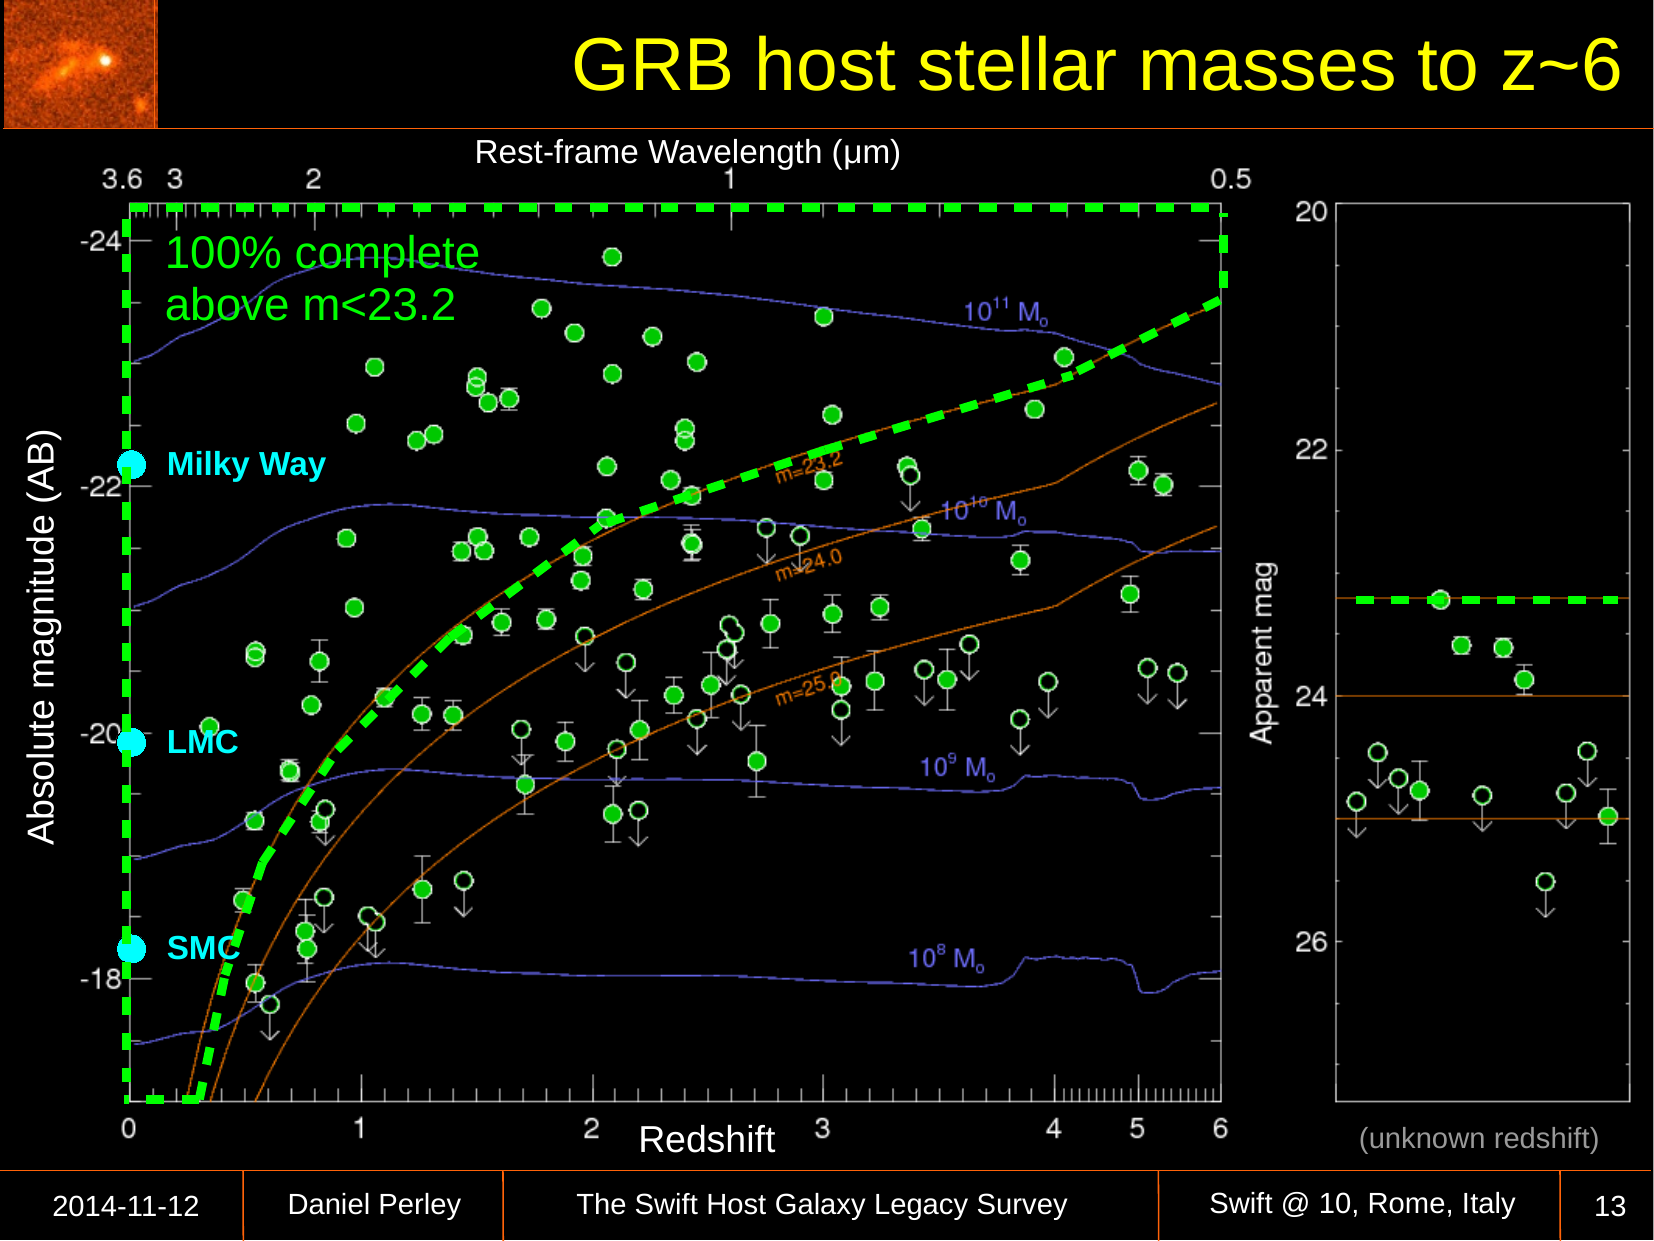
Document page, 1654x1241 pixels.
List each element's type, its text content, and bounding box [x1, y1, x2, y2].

picture [4, 0, 154, 128]
text_box 100% complete above m<23.2 [150, 220, 676, 338]
text_box LMC [152, 715, 378, 768]
text_box Absolute magnitude (AB) [12, 375, 70, 901]
text_box Milky Way [152, 438, 378, 491]
text_box (unknown redshift) [1344, 1114, 1645, 1163]
text_box [116, 449, 147, 480]
text_box SMC [152, 922, 378, 975]
text_box Redshift [623, 1111, 814, 1168]
text_box [116, 727, 147, 758]
picture [75, 164, 1637, 1143]
title GRB host stellar masses to z~6 [187, 21, 1624, 108]
text_box [116, 933, 147, 964]
text_box Rest-frame Wavelength (μm) [459, 126, 1060, 179]
